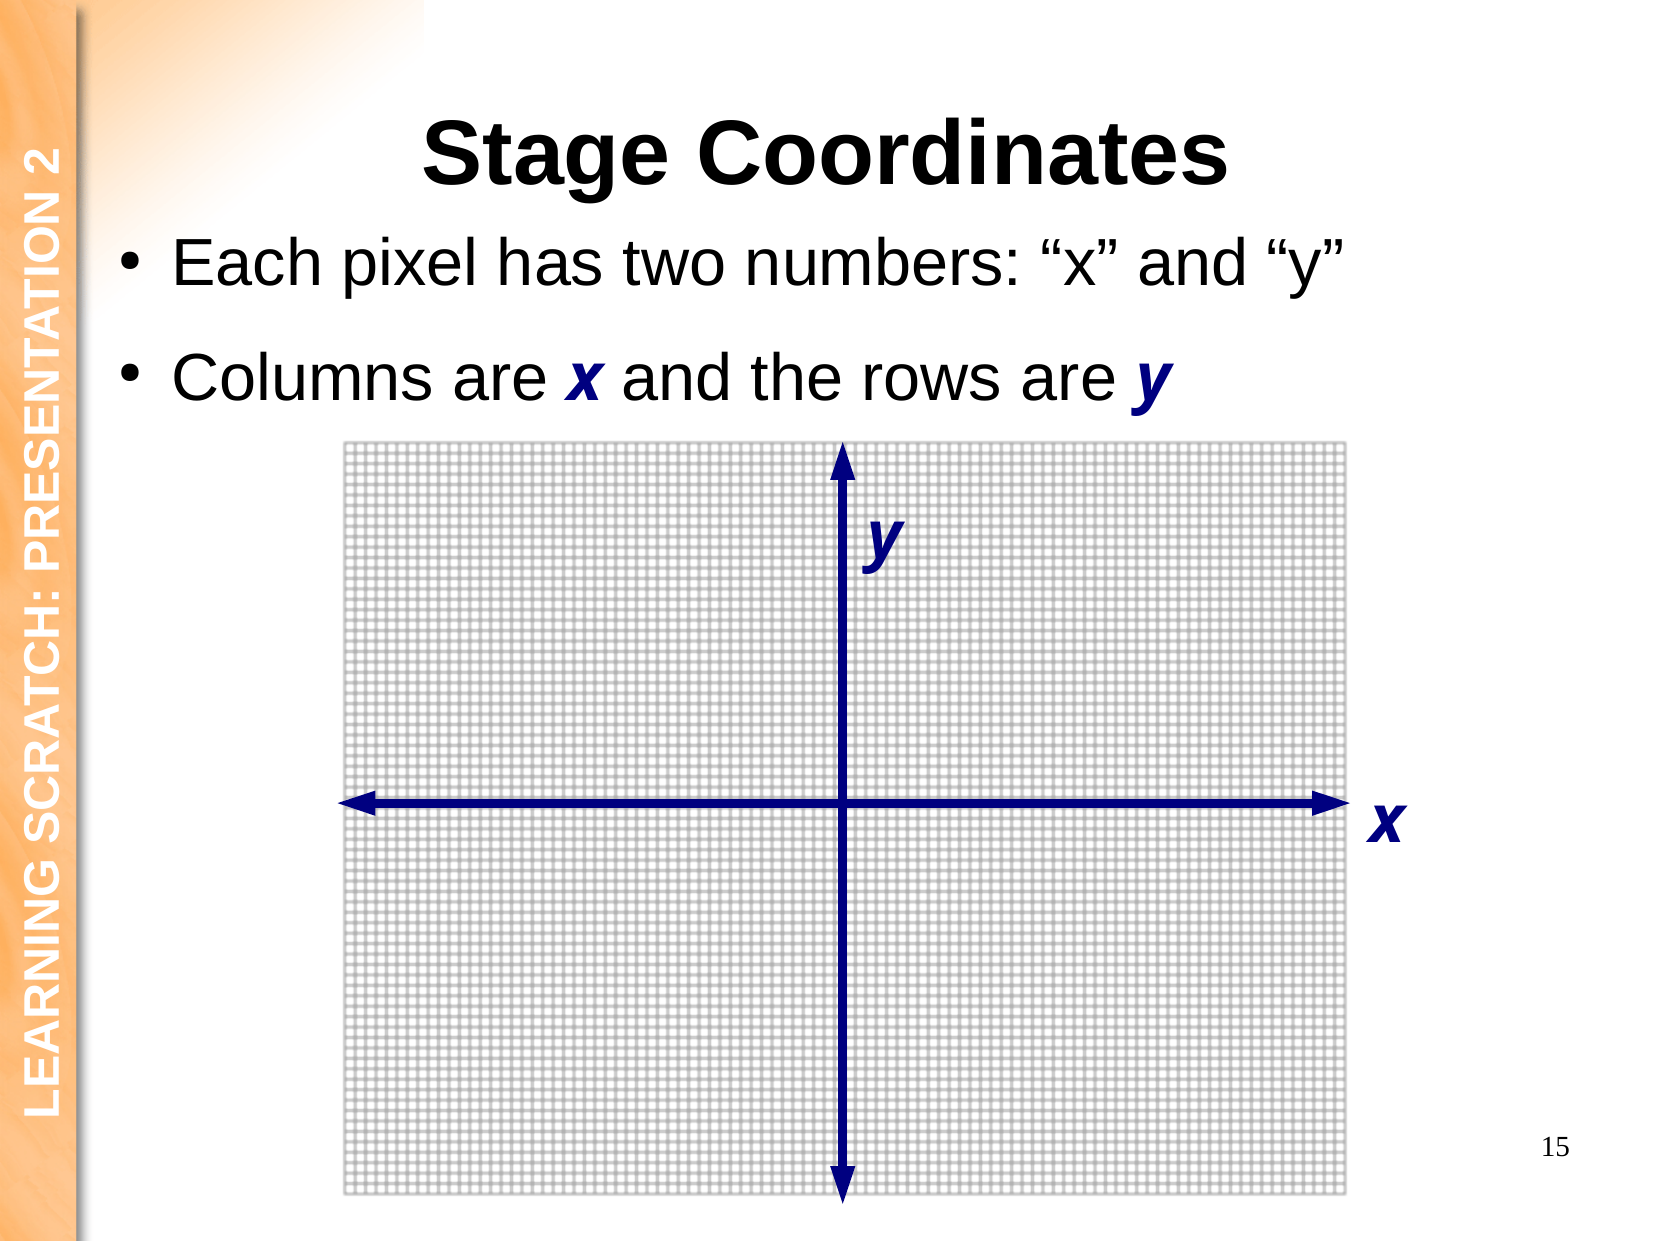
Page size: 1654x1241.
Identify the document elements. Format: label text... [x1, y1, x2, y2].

text_box x [1352, 771, 1492, 850]
title Stage Coordinates [82, 49, 1571, 257]
list Each pixel has two numbers: “x” and “y” Columns are x and the rows are y [100, 225, 1588, 1095]
picture [0, 0, 1354, 1241]
text_box y [849, 487, 989, 566]
